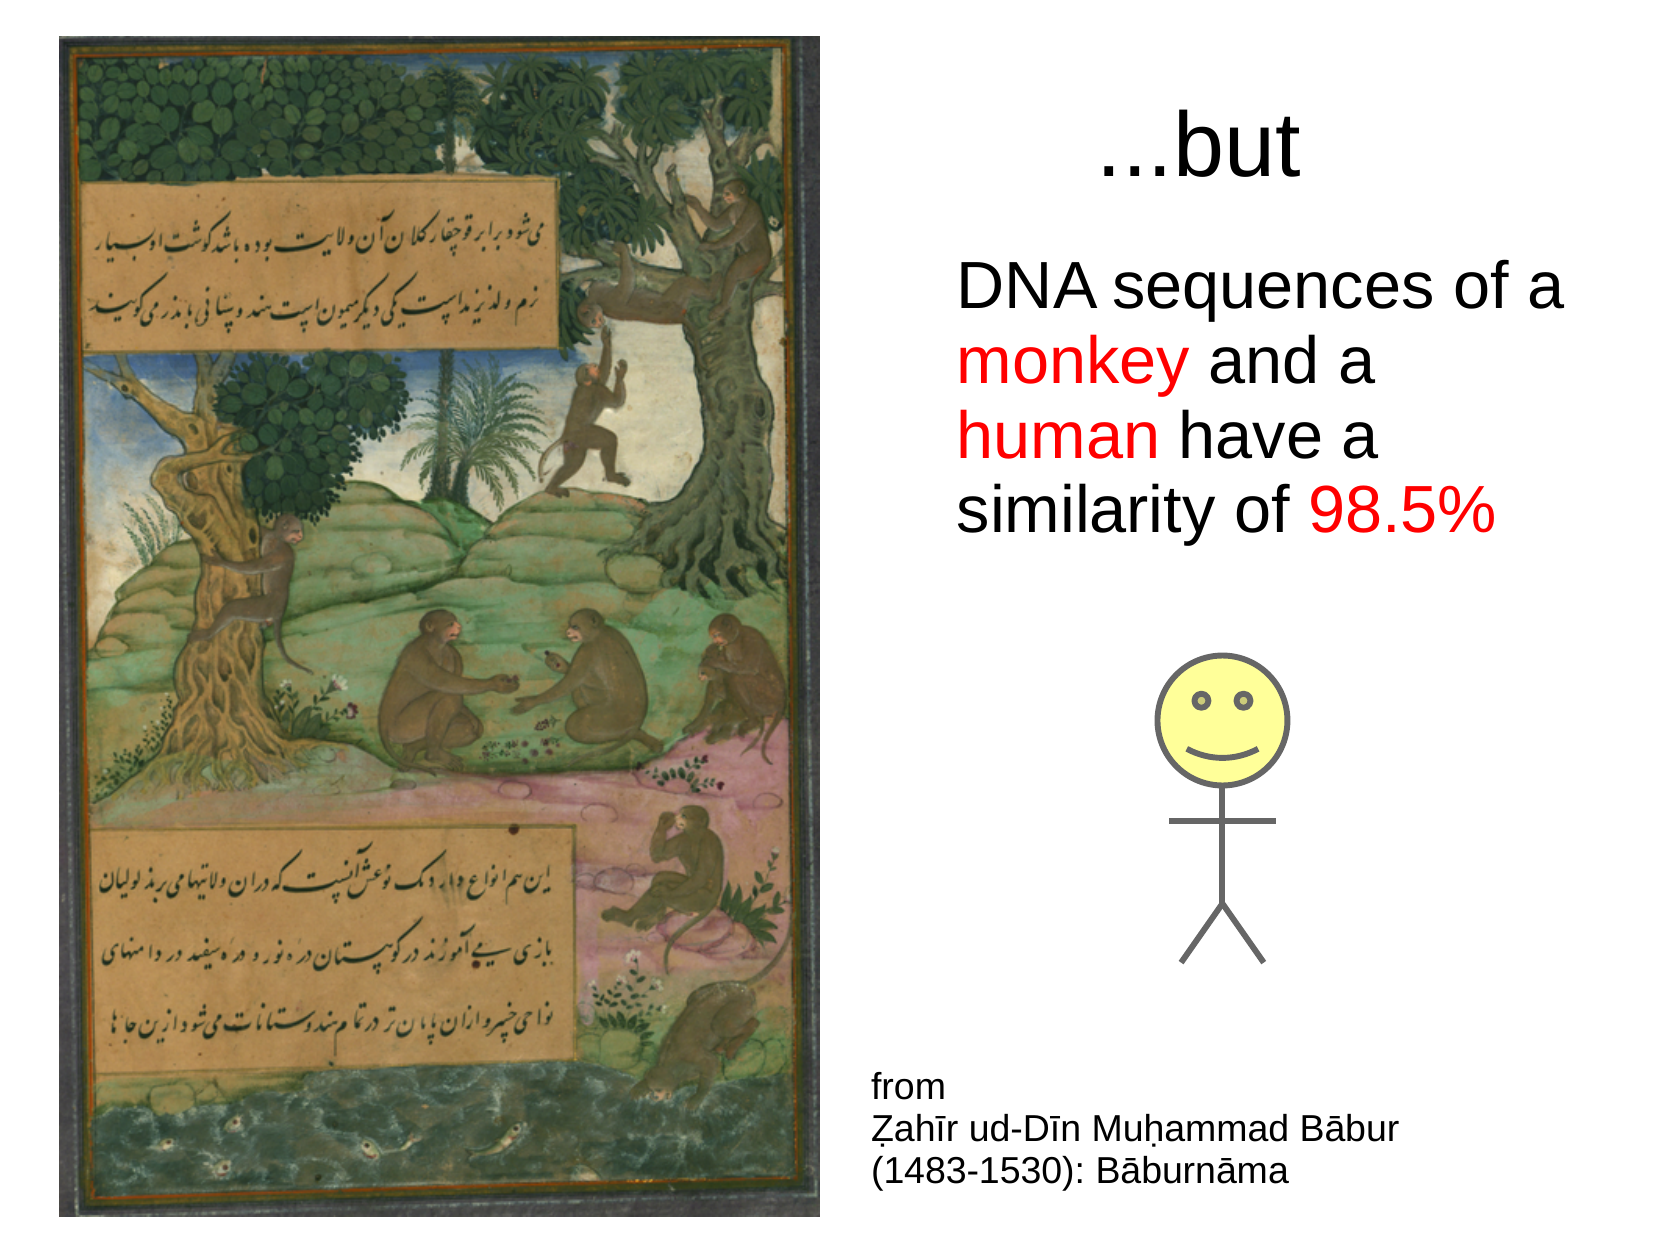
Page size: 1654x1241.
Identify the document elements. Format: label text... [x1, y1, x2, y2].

text_box [1157, 655, 1288, 786]
list DNA sequences of a monkey and a human have a similarity of 98.5% [885, 248, 1583, 1067]
title ...but [820, 40, 1654, 249]
picture [59, 36, 820, 1217]
text_box from Ẓahīr ud-Dīn Muḥammad Bābur (1483-1530): Bāburnāma [856, 1057, 1447, 1199]
